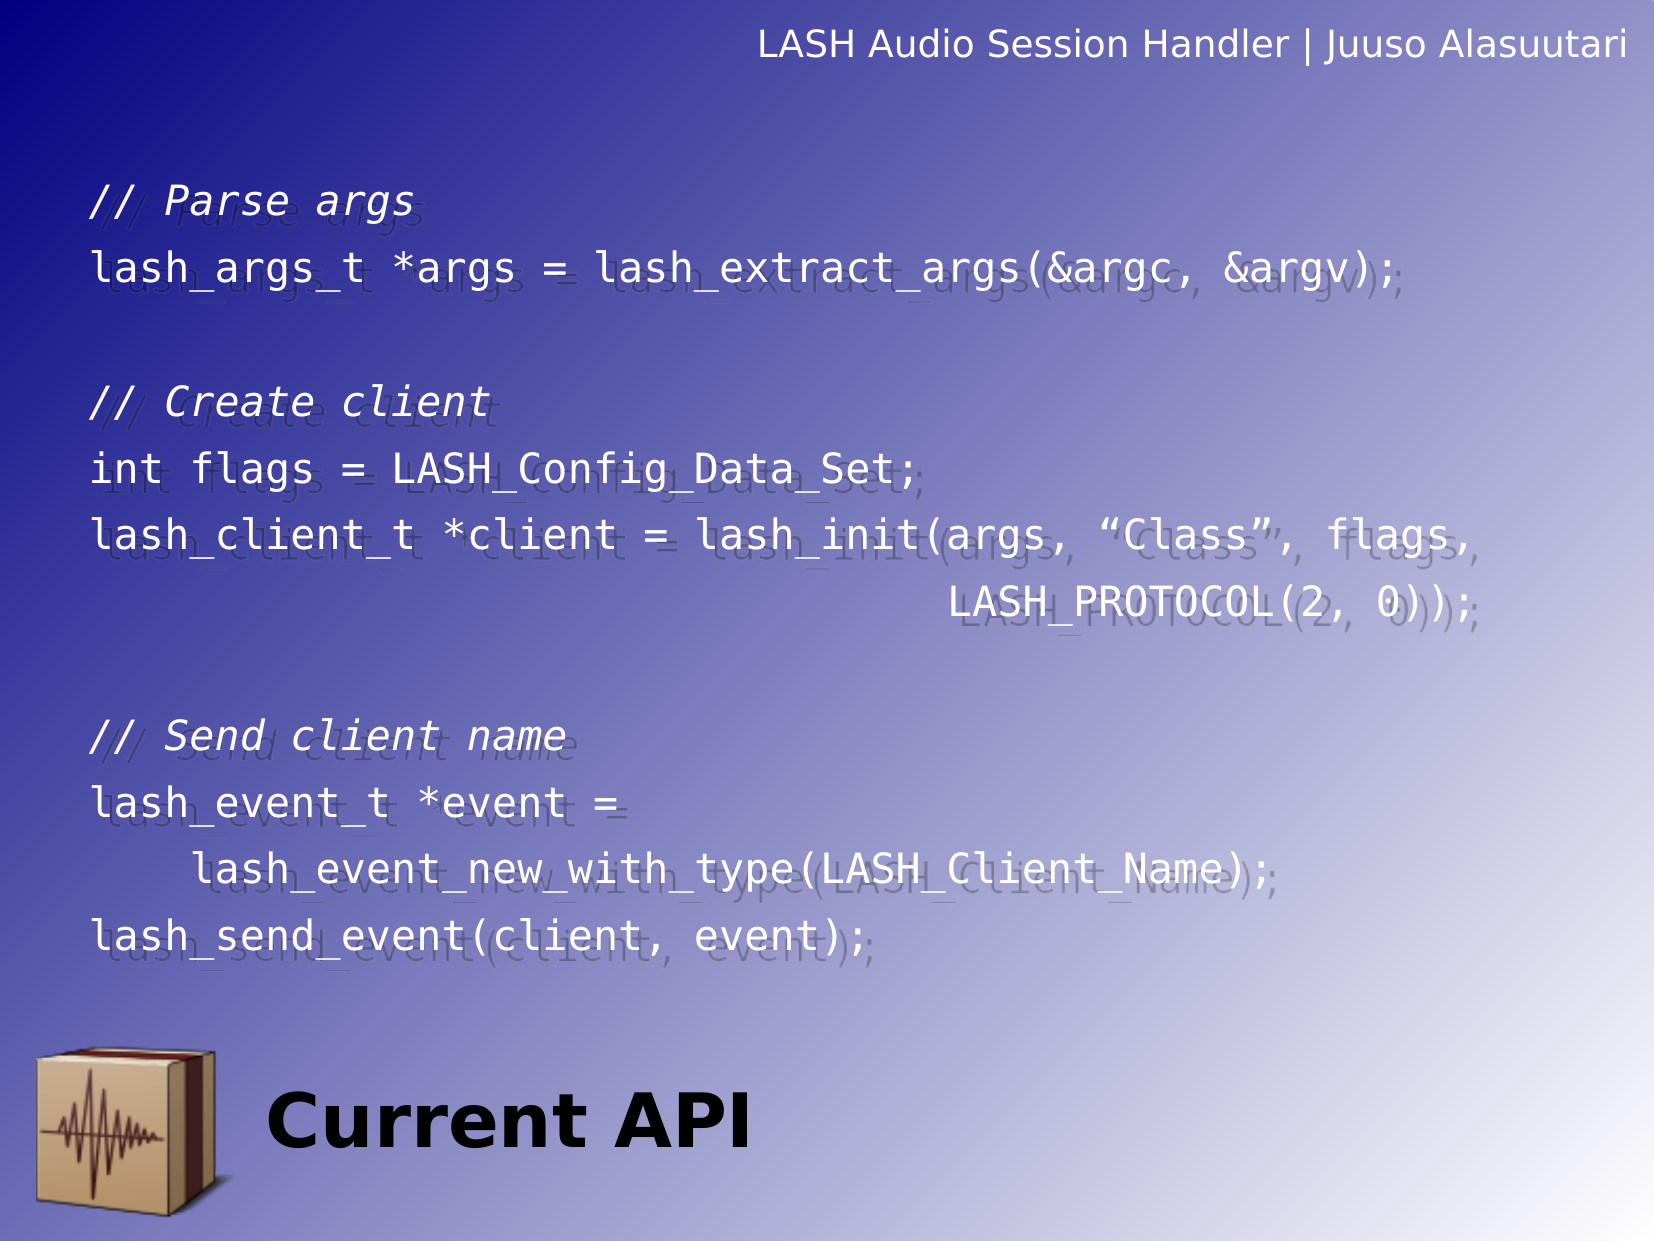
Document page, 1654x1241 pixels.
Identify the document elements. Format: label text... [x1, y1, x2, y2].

list // Parse args lash_args_t *args = lash_extract_args(&argc, &argv); // Create client int flags = LASH_Config_Data_Set; lash_client_t *client = lash_init(args, “Class”, flags, LASH_PROTOCOL(2, 0)); // Send client name lash_event_t *event = lash_event_new_with_type(LASH_Client_Name); lash_send_event(client, event); [88, 177, 1565, 1063]
title Current API [265, 1033, 1625, 1211]
picture [36, 1033, 237, 1234]
